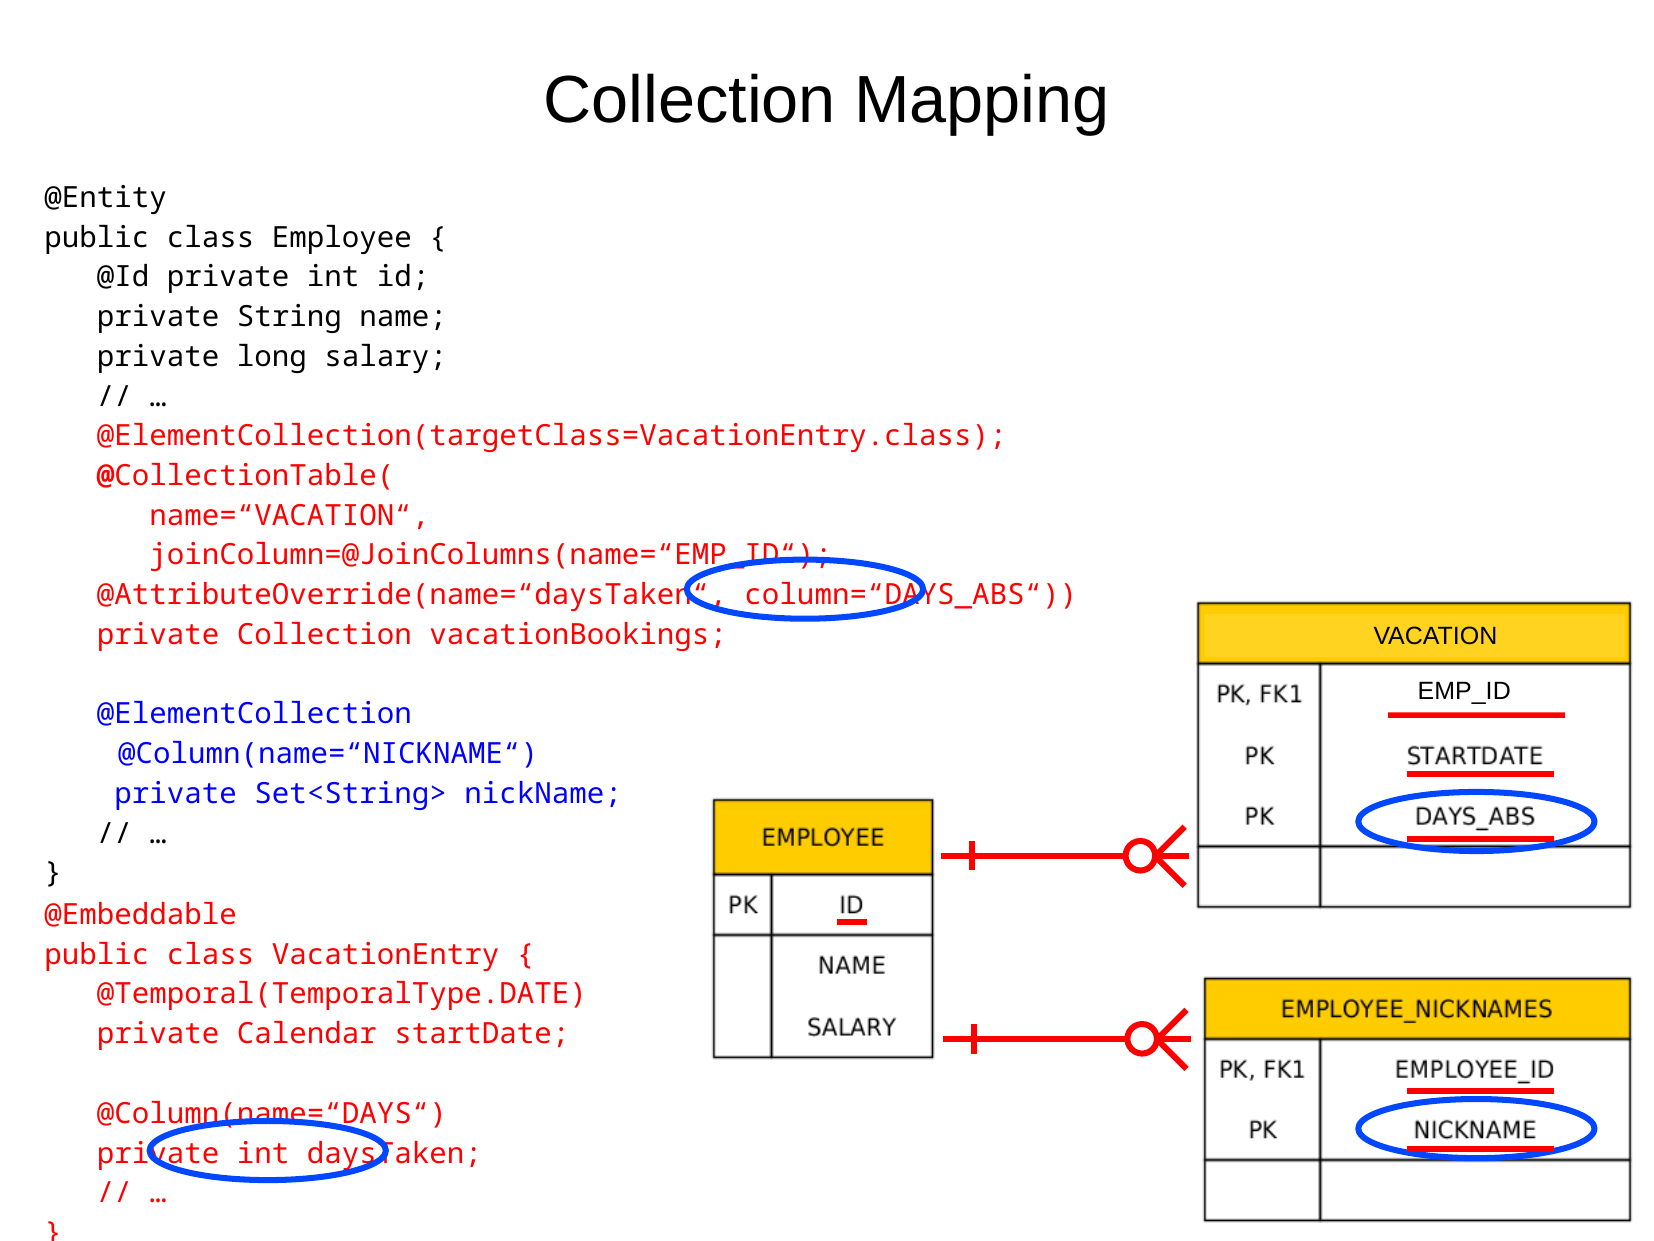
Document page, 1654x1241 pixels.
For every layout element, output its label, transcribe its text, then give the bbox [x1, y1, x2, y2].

picture [708, 590, 1639, 1234]
text_box @Embeddable public class VacationEntry { @Temporal(TemporalType.DATE) private Calendar startDate; @Column(name=“DAYS“) private int daysTaken; // … } [29, 885, 602, 1207]
text_box [1125, 840, 1156, 871]
text_box @Entity public class Employee { @Id private int id; private String name; private long salary; // … @ElementCollection(targetClass=VacationEntry.class); @CollectionTable( name=“VACATION“, joinColumn=@JoinColumns(name=“EMP_ID“); @AttributeOverride(name=“daysTaken“, column=“DAYS_ABS“)) private Collection vacationBookings; @ElementCollection @Column(name=“NICKNAME“) private Set<String> nickName; // … } [29, 168, 1092, 798]
text_box [1127, 1024, 1157, 1054]
title Collection Mapping [82, 3, 1571, 196]
text_box EMP_ID [1339, 669, 1589, 713]
text_box VACATION [1204, 614, 1625, 658]
